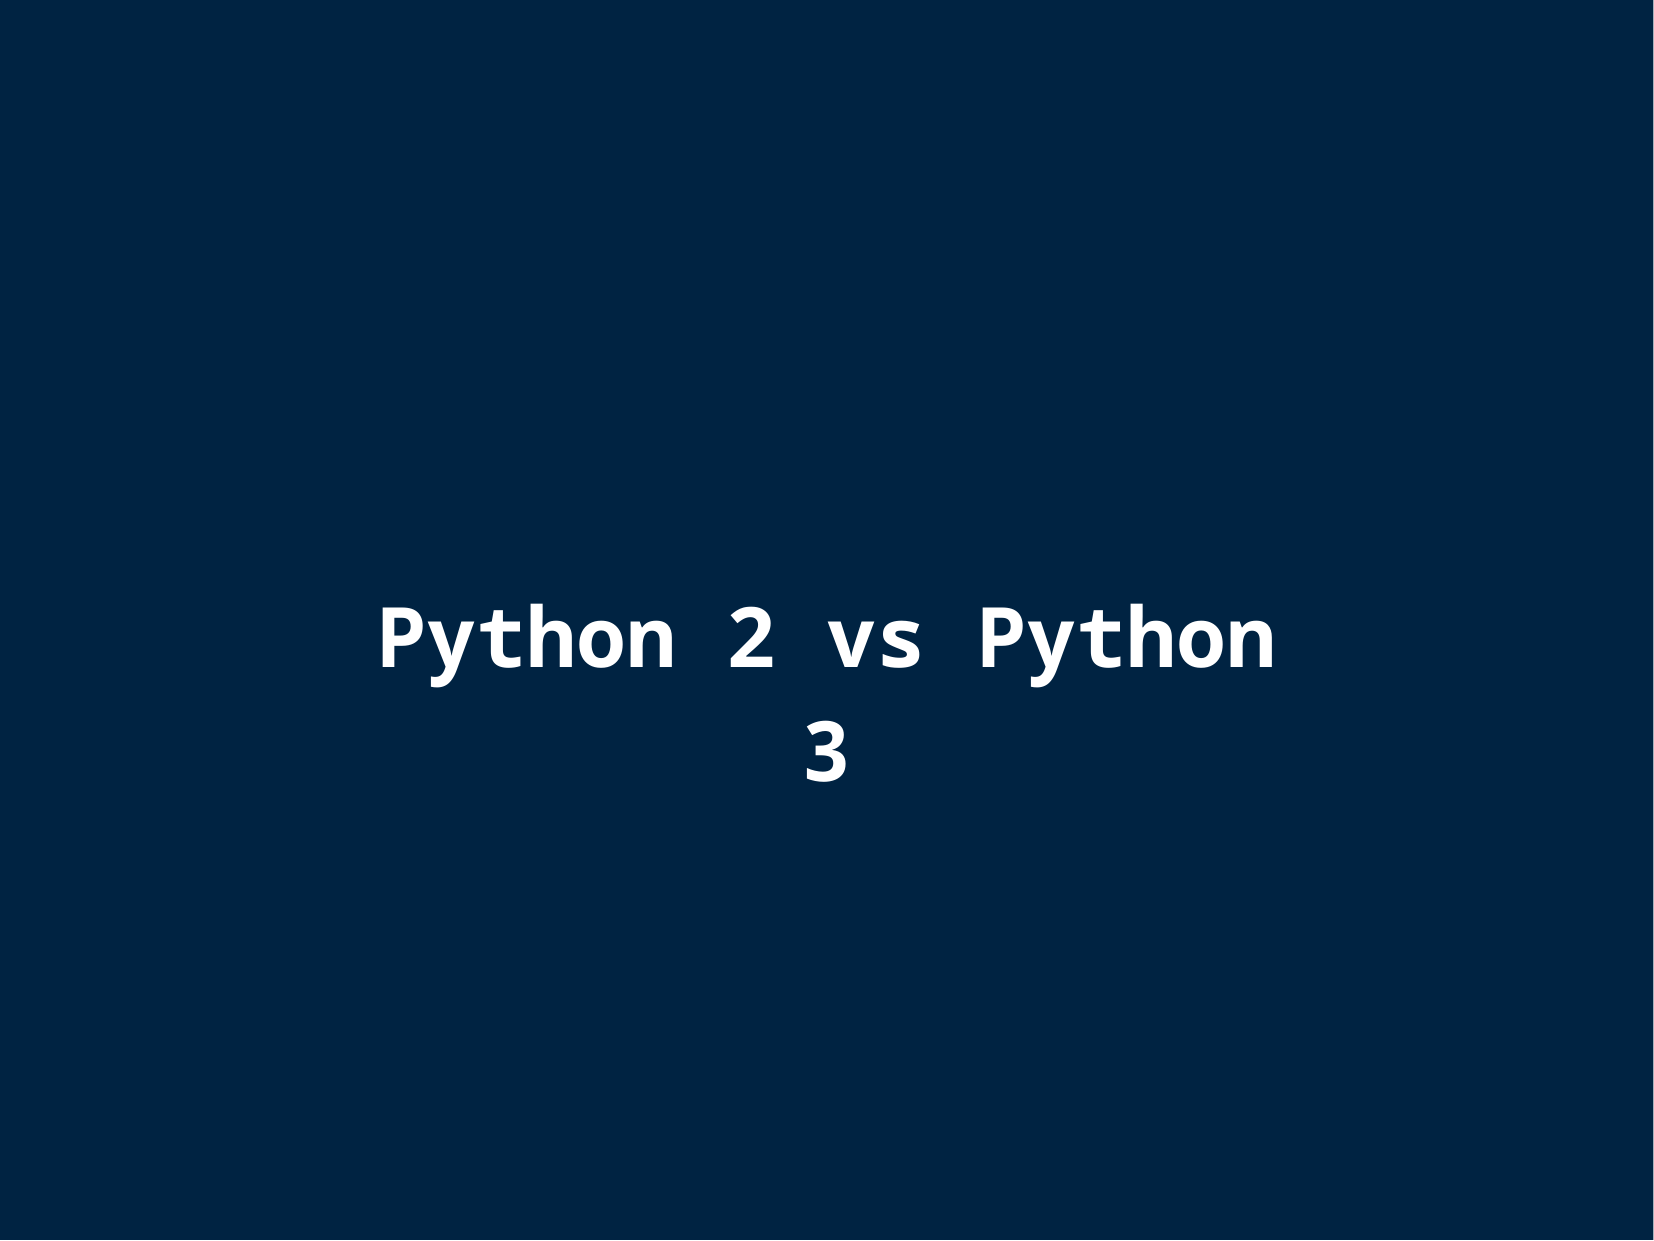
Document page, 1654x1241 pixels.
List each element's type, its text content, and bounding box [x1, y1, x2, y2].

text_box Python 2 vs Python 3 [313, 571, 1341, 670]
